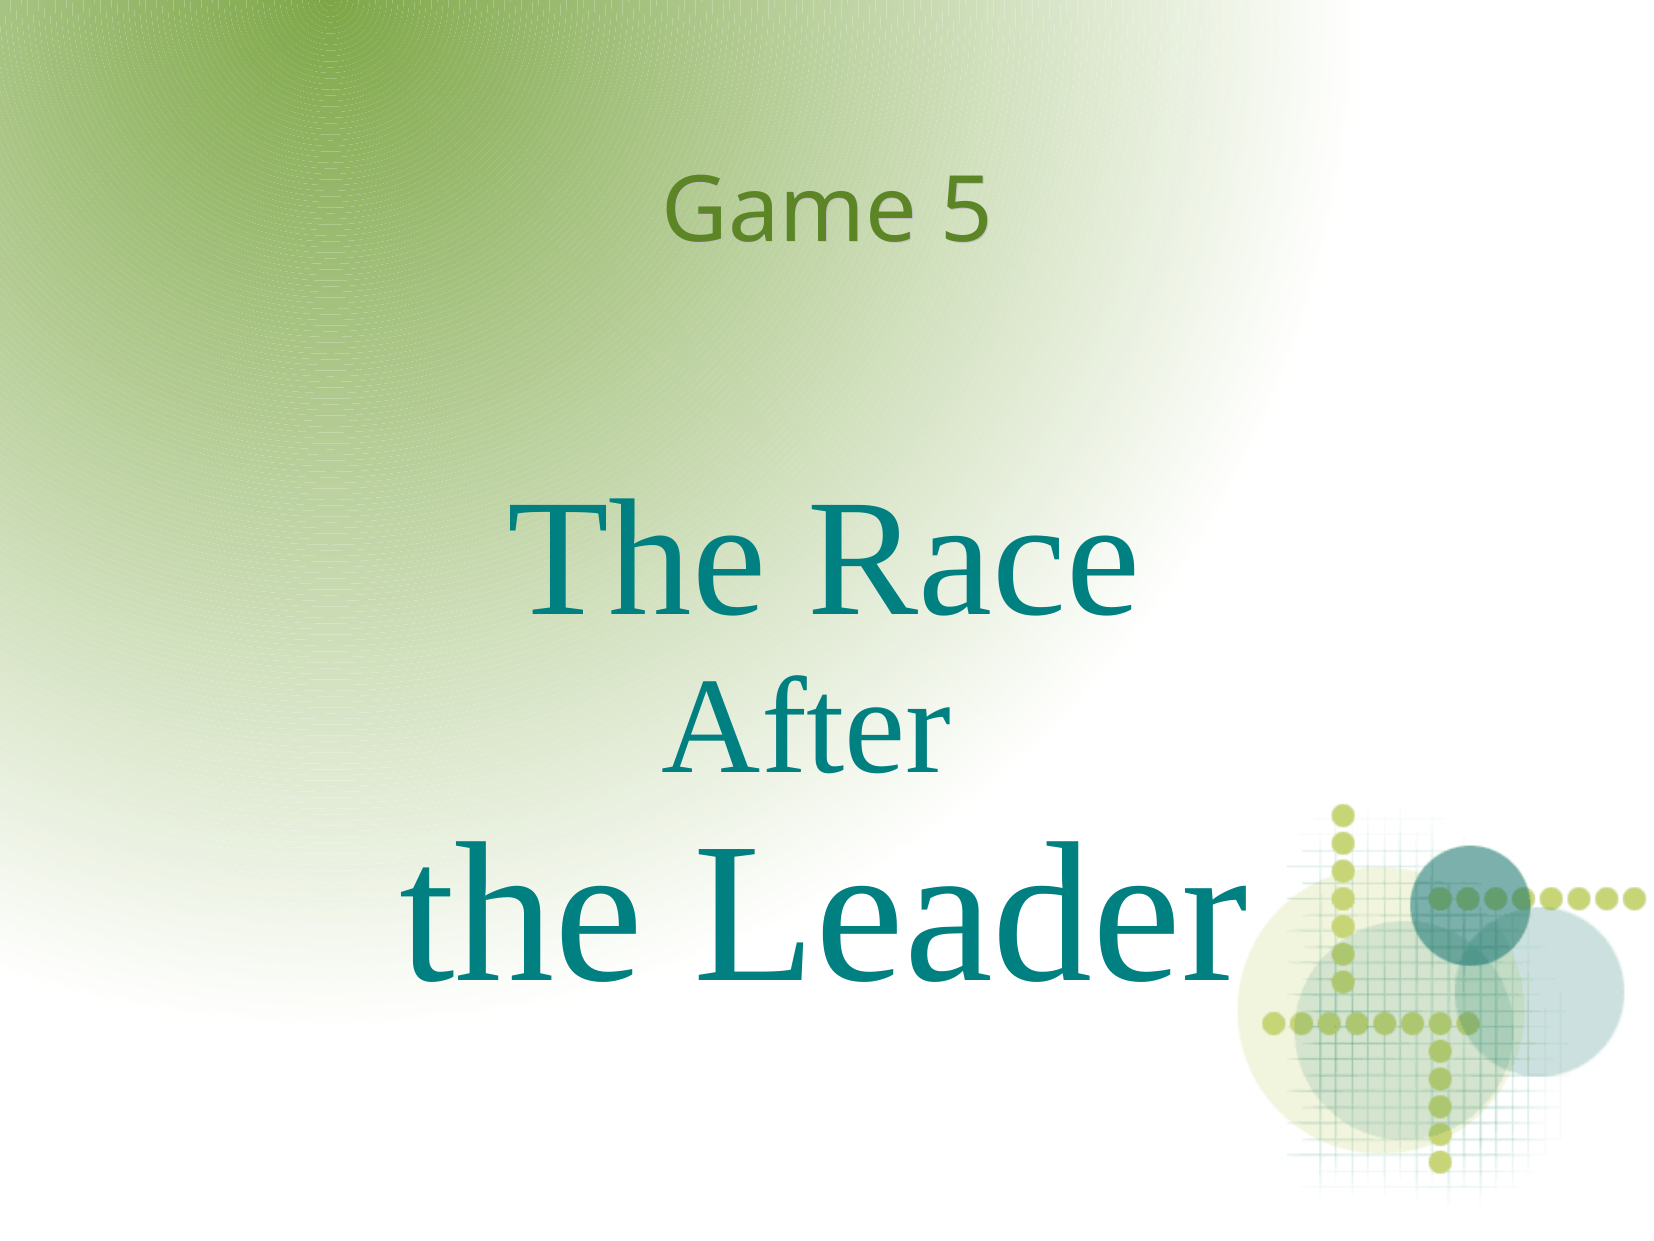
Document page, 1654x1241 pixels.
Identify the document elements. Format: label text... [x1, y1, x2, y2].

picture [1224, 792, 1654, 1211]
title Game 5 [121, 110, 1534, 303]
subtitle The Race After the Leader [118, 354, 1531, 1136]
